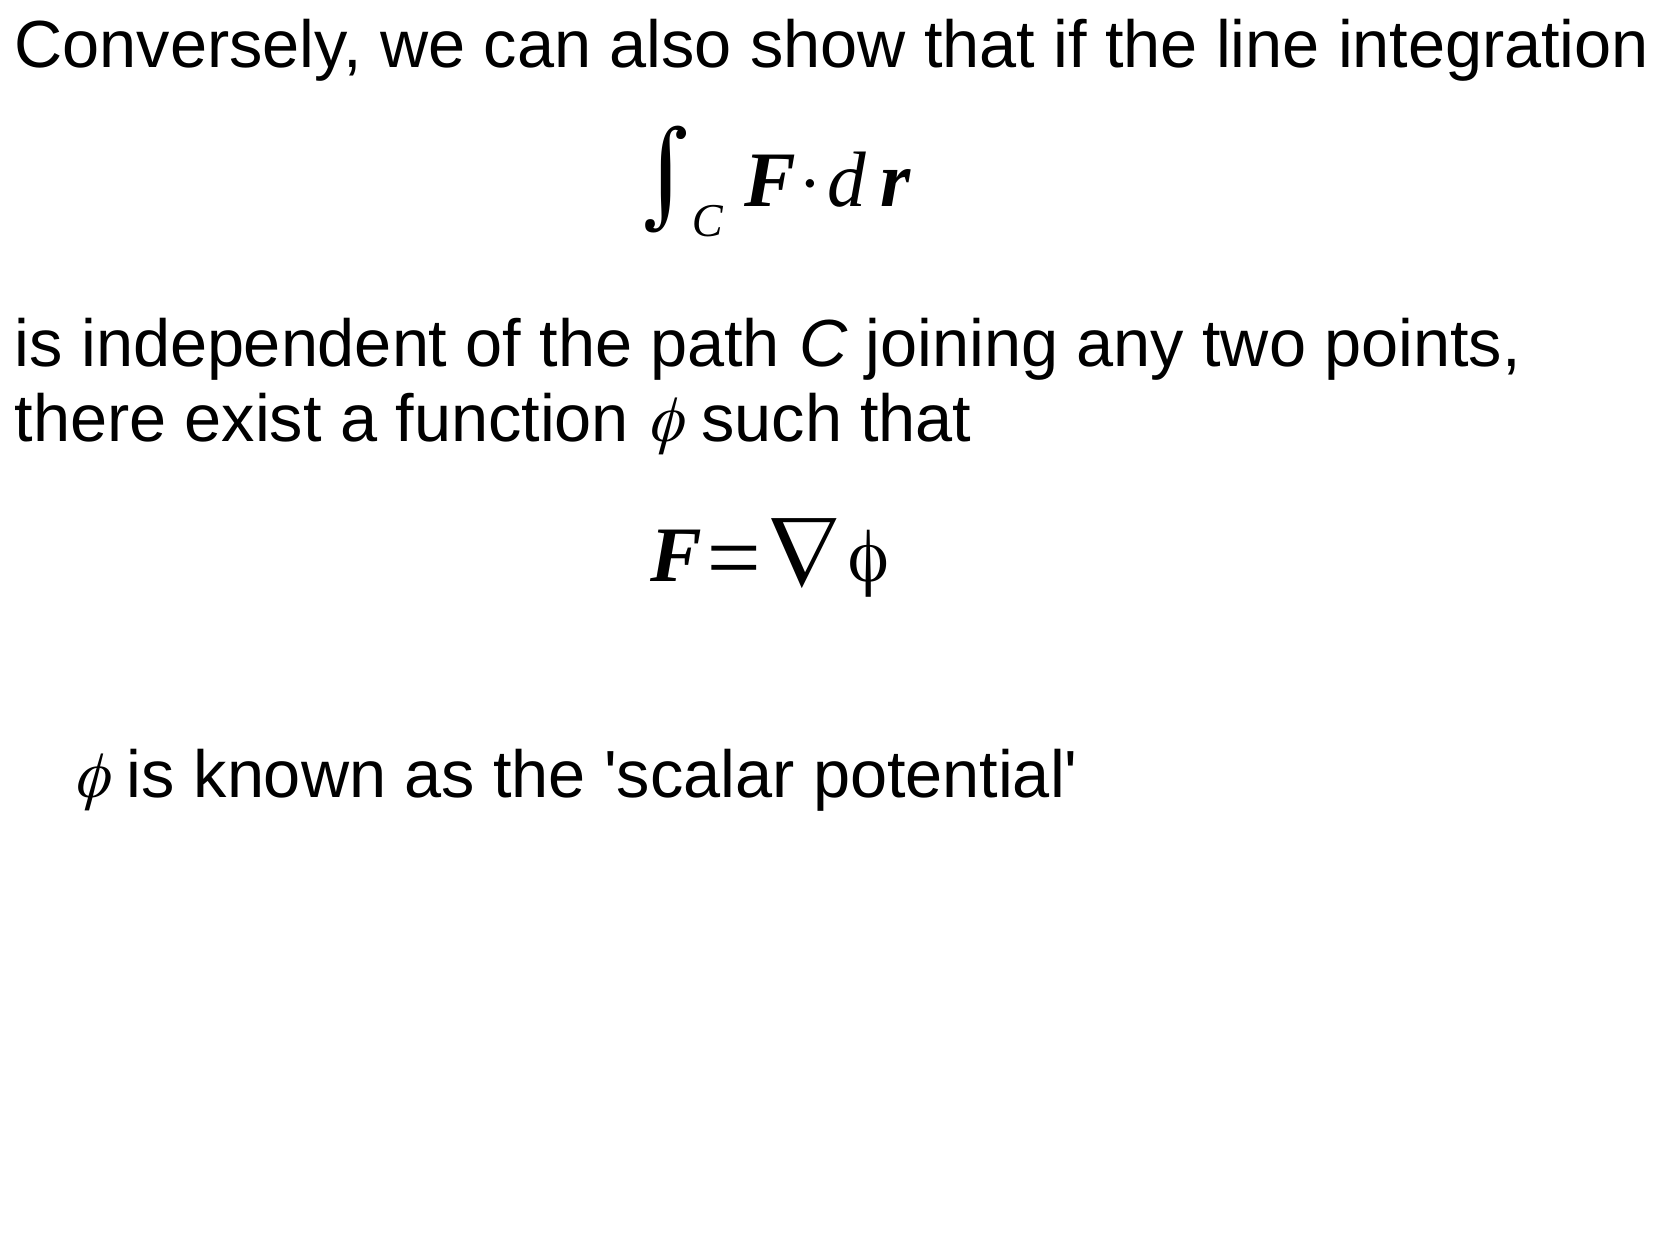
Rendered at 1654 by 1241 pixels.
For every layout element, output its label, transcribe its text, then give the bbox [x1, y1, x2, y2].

chart [625, 512, 918, 603]
text_box f is known as the 'scalar potential' [59, 729, 1252, 820]
text_box Conversely, we can also show that if the line integration is independent of the path C joining any two points, there exist a function f such that [0, 0, 1654, 464]
chart [614, 118, 934, 249]
